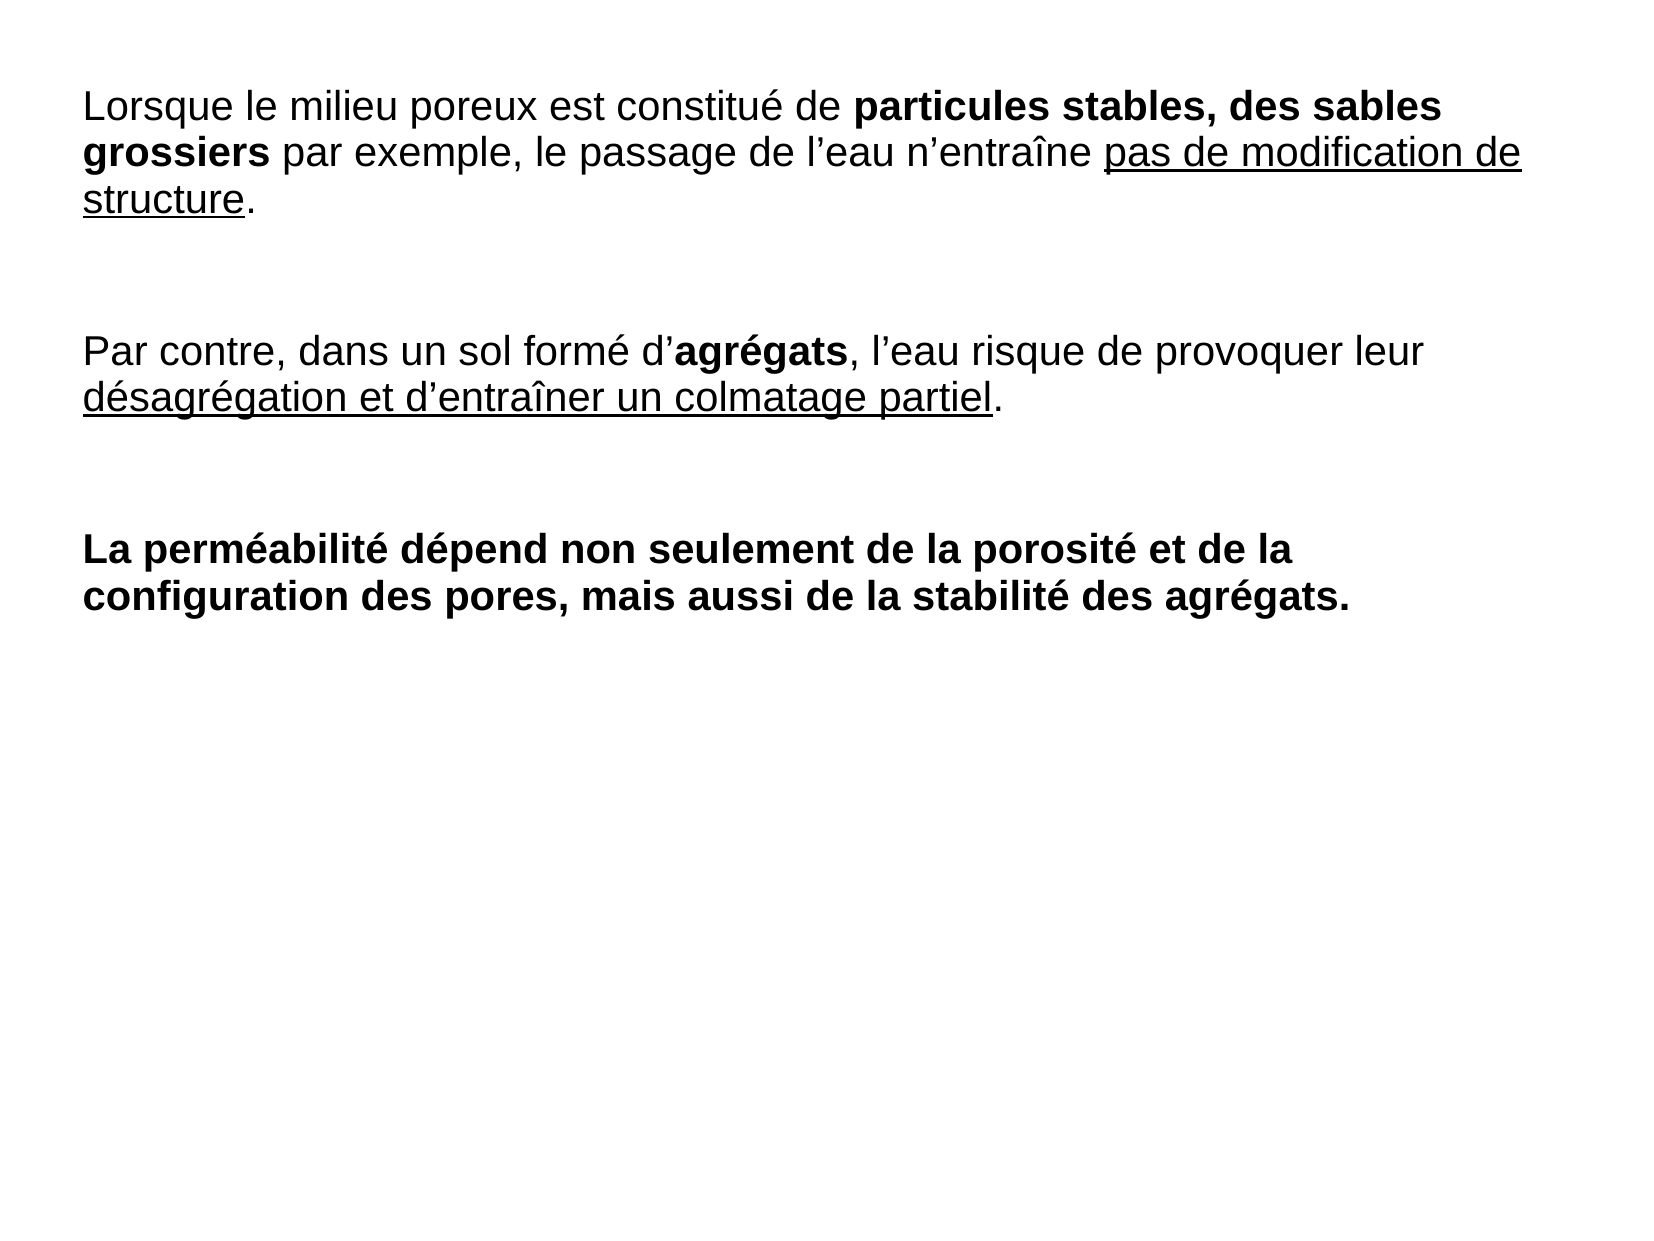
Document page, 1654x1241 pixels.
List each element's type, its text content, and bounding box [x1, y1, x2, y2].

list Lorsque le milieu poreux est constitué de particules stables, des sables grossiers par exemple, le passage de l’eau n’entraîne pas de modification de structure. Par contre, dans un sol formé d’agrégats, l’eau risque de provoquer leur désagrégation et d’entraîner un colmatage partiel. La perméabilité dépend non seulement de la porosité et de la configuration des pores, mais aussi de la stabilité des agrégats. [82, 82, 1538, 1010]
